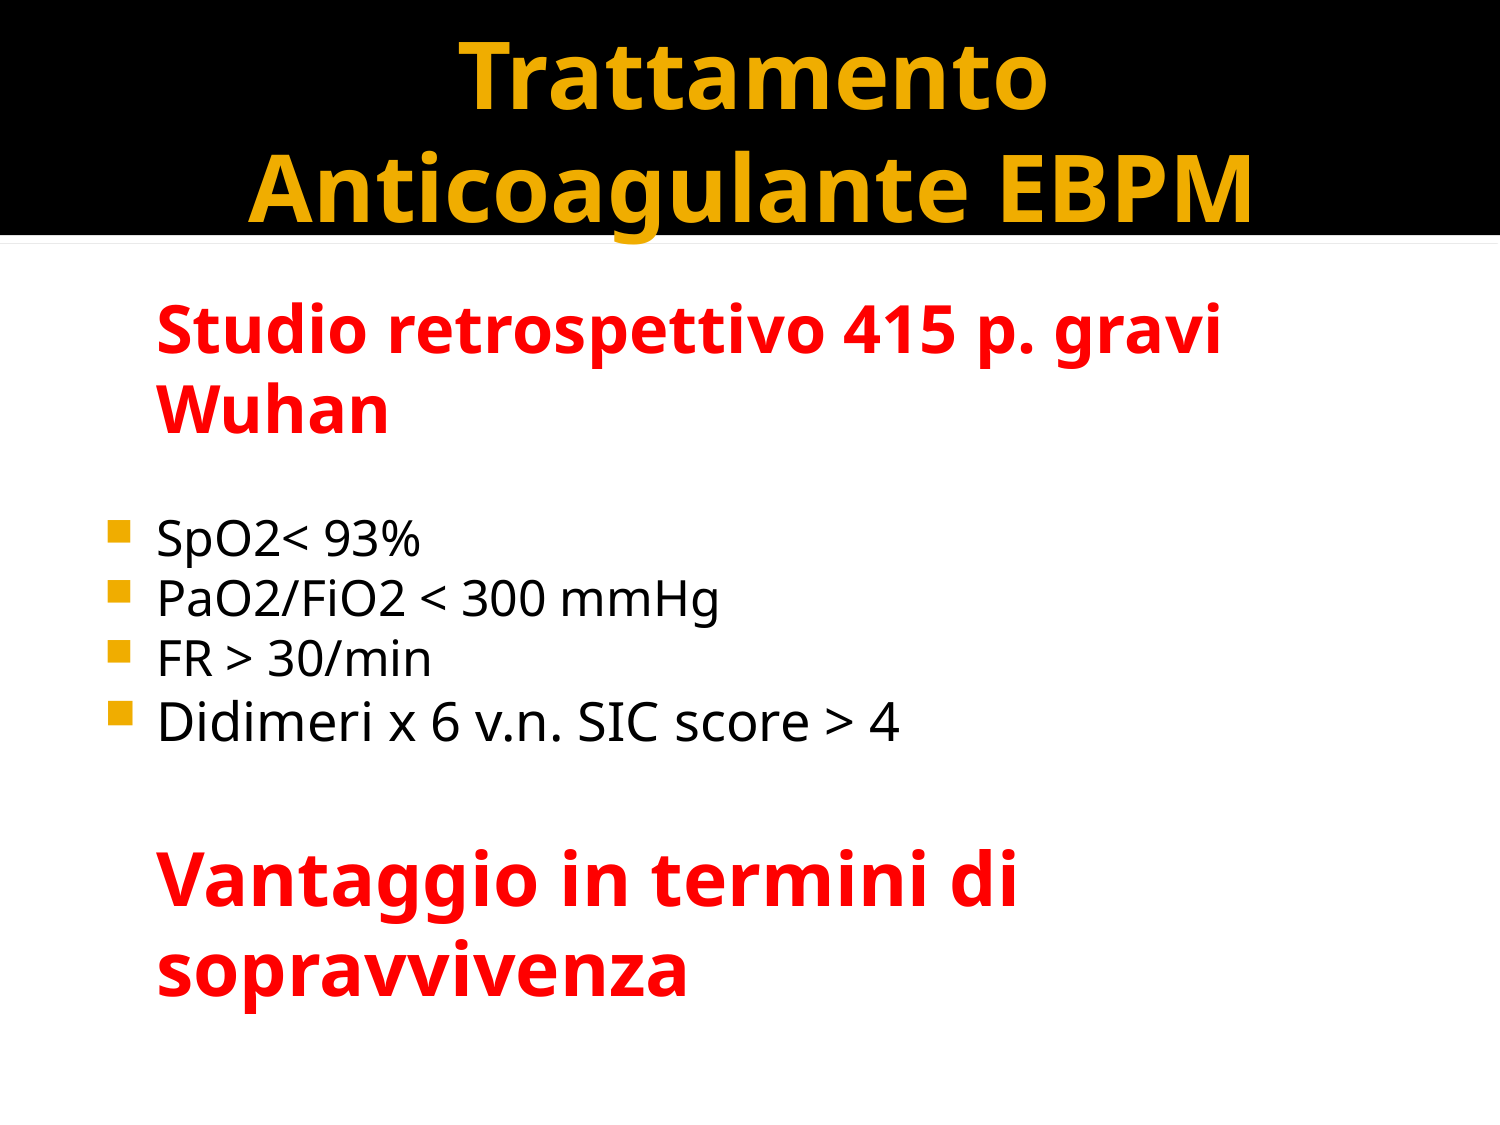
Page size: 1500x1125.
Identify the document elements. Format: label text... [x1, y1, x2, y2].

list Studio retrospettivo 415 p. gravi Wuhan SpO2< 93% PaO2/FiO2 < 300 mmHg FR > 30/min Didimeri x 6 v.n. SIC score > 4 Vantaggio in termini di sopravvivenza [75, 271, 1425, 1031]
title Trattamento Anticoagulante EBPM [75, 25, 1425, 231]
